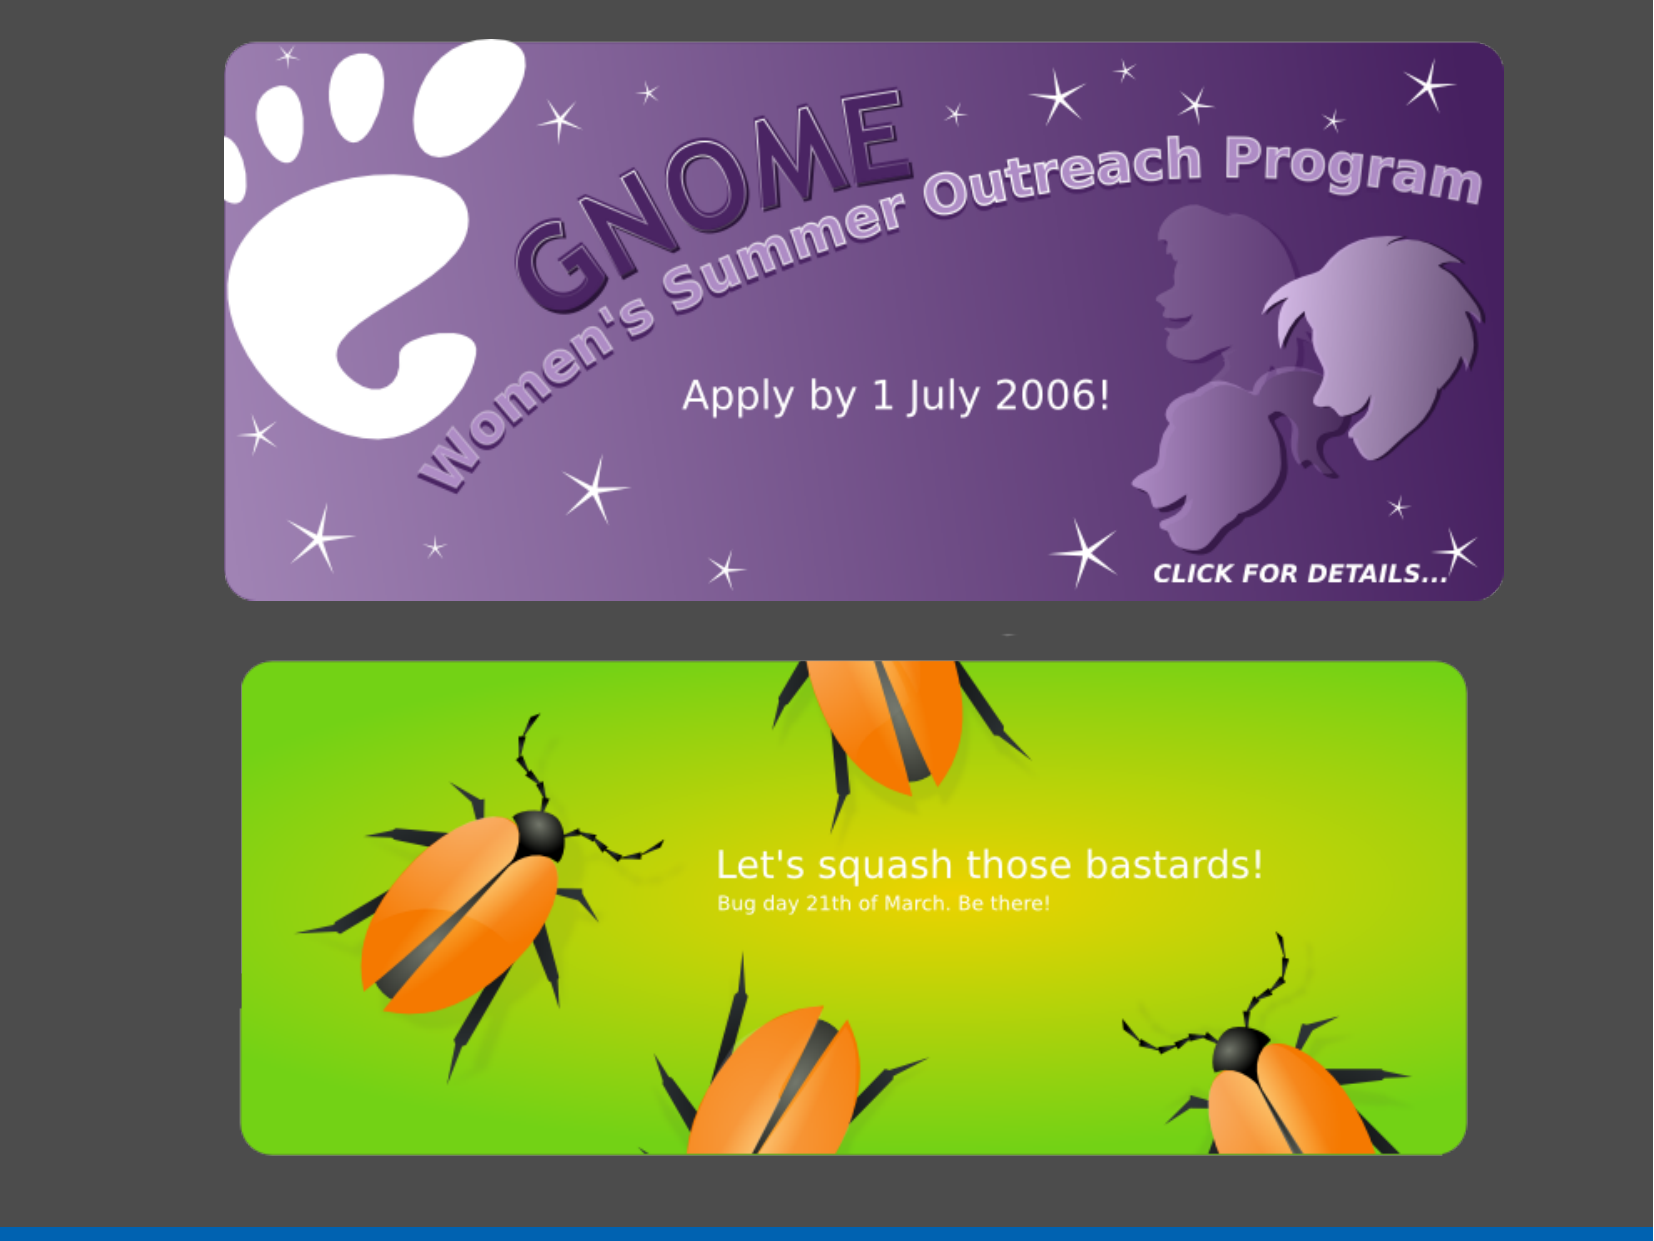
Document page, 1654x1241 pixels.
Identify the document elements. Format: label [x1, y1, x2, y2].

picture [224, 39, 1504, 601]
picture [187, 616, 1521, 1201]
